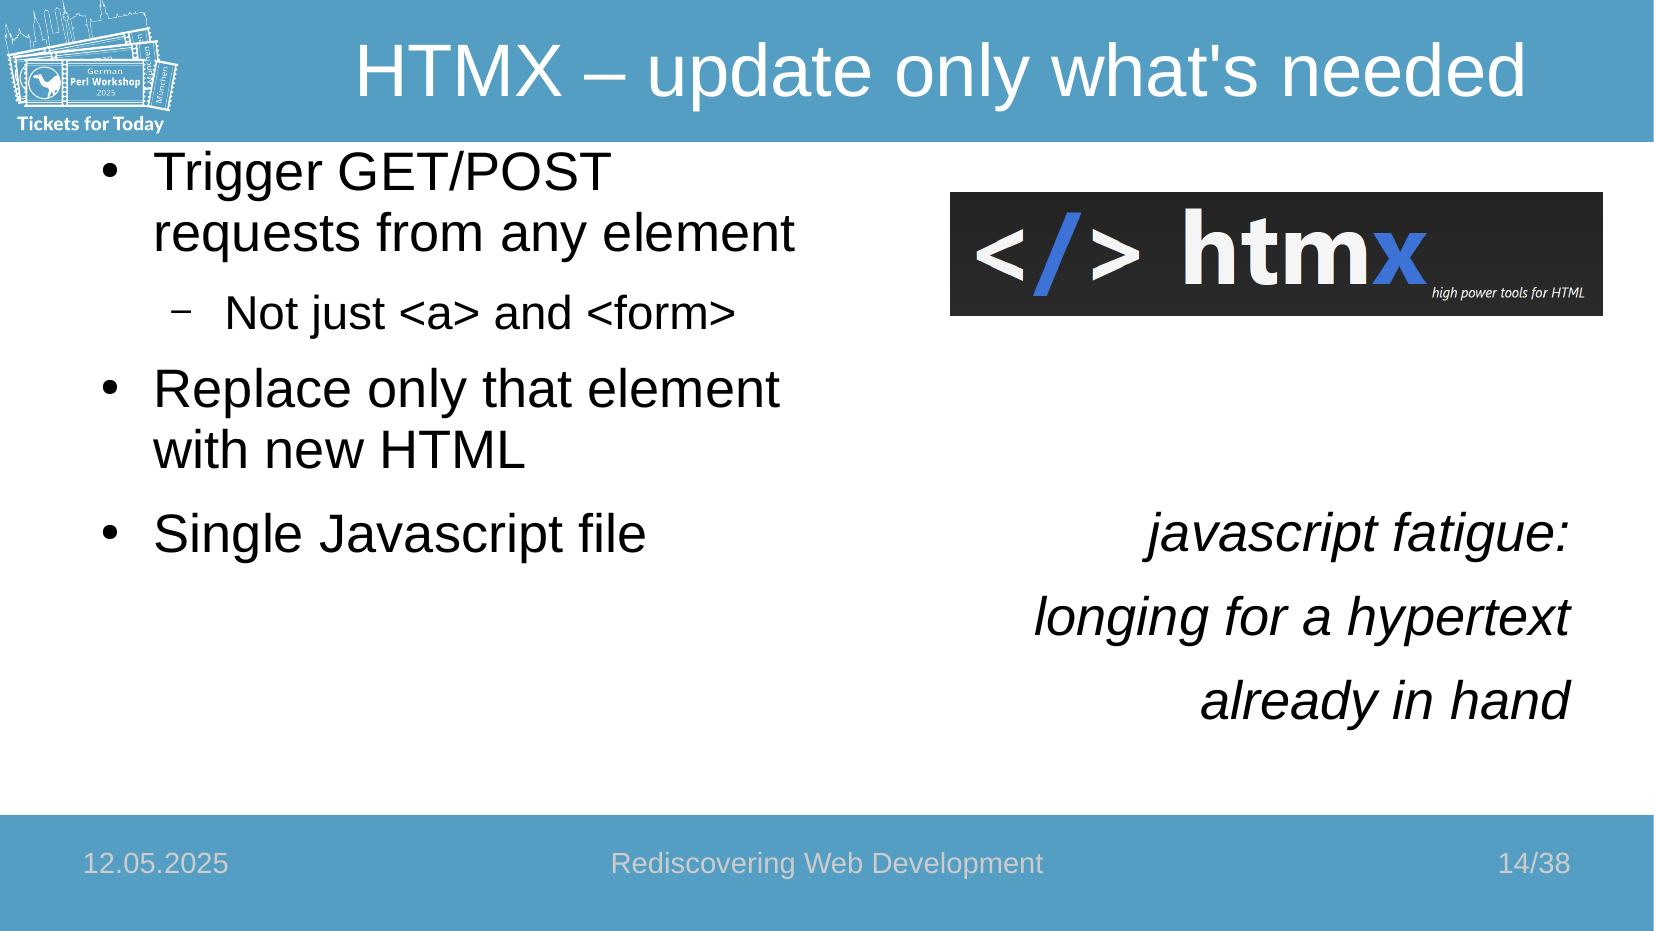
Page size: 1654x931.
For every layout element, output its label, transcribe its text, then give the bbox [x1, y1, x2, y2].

picture [950, 192, 1603, 316]
title HTMX – update only what's needed [354, 5, 1654, 136]
picture [3, 0, 180, 154]
list javascript fatigue: longing for a hypertext already in hand [845, 501, 1572, 815]
list Trigger GET/POST requests from any element Not just <a> and <form> Replace only that element with new HTML Single Javascript file [82, 141, 809, 815]
